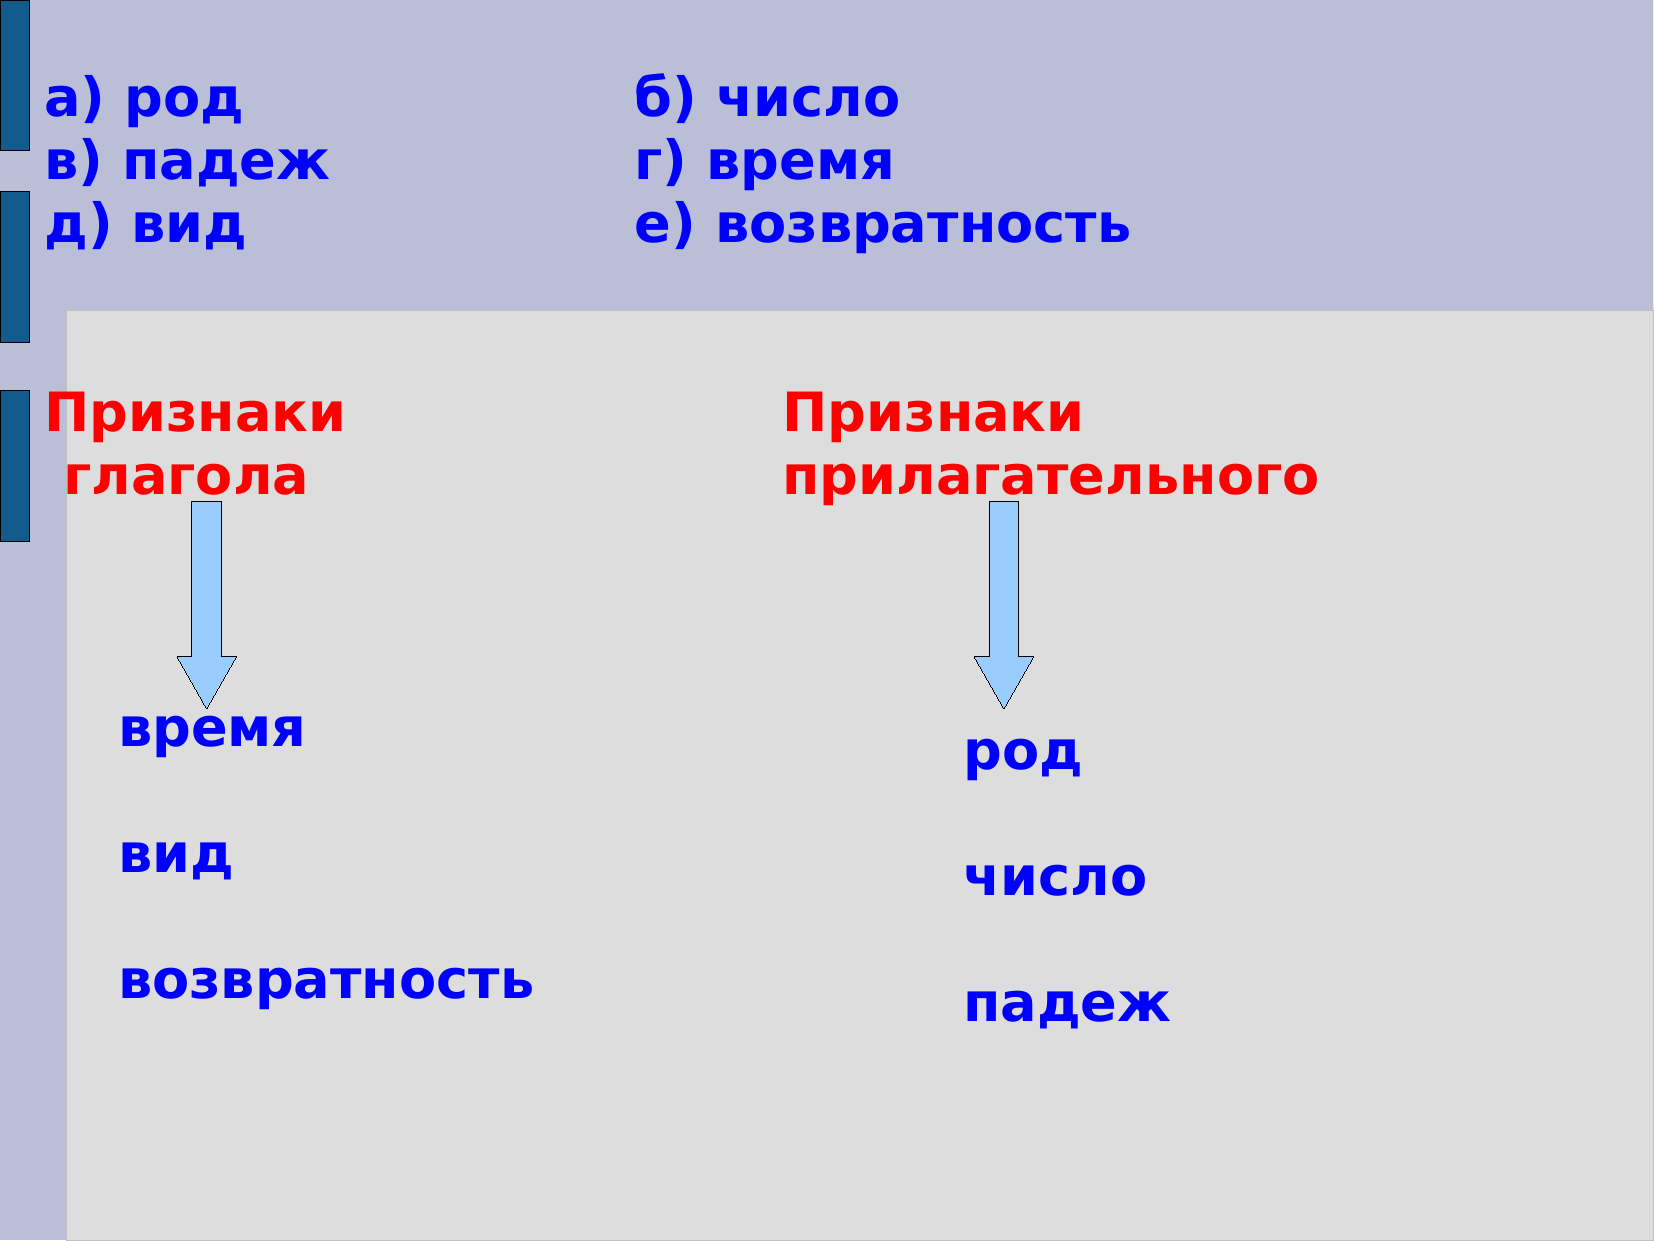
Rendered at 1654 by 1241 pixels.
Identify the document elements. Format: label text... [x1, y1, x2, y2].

text_box а) род б) число в) падеж г) время д) вид е) возвратность Признаки Признаки глагола прилагательного время вид возвратность [29, 59, 1595, 1241]
text_box [974, 501, 1034, 709]
text_box род число падеж [653, 711, 1447, 1042]
text_box [177, 501, 237, 709]
